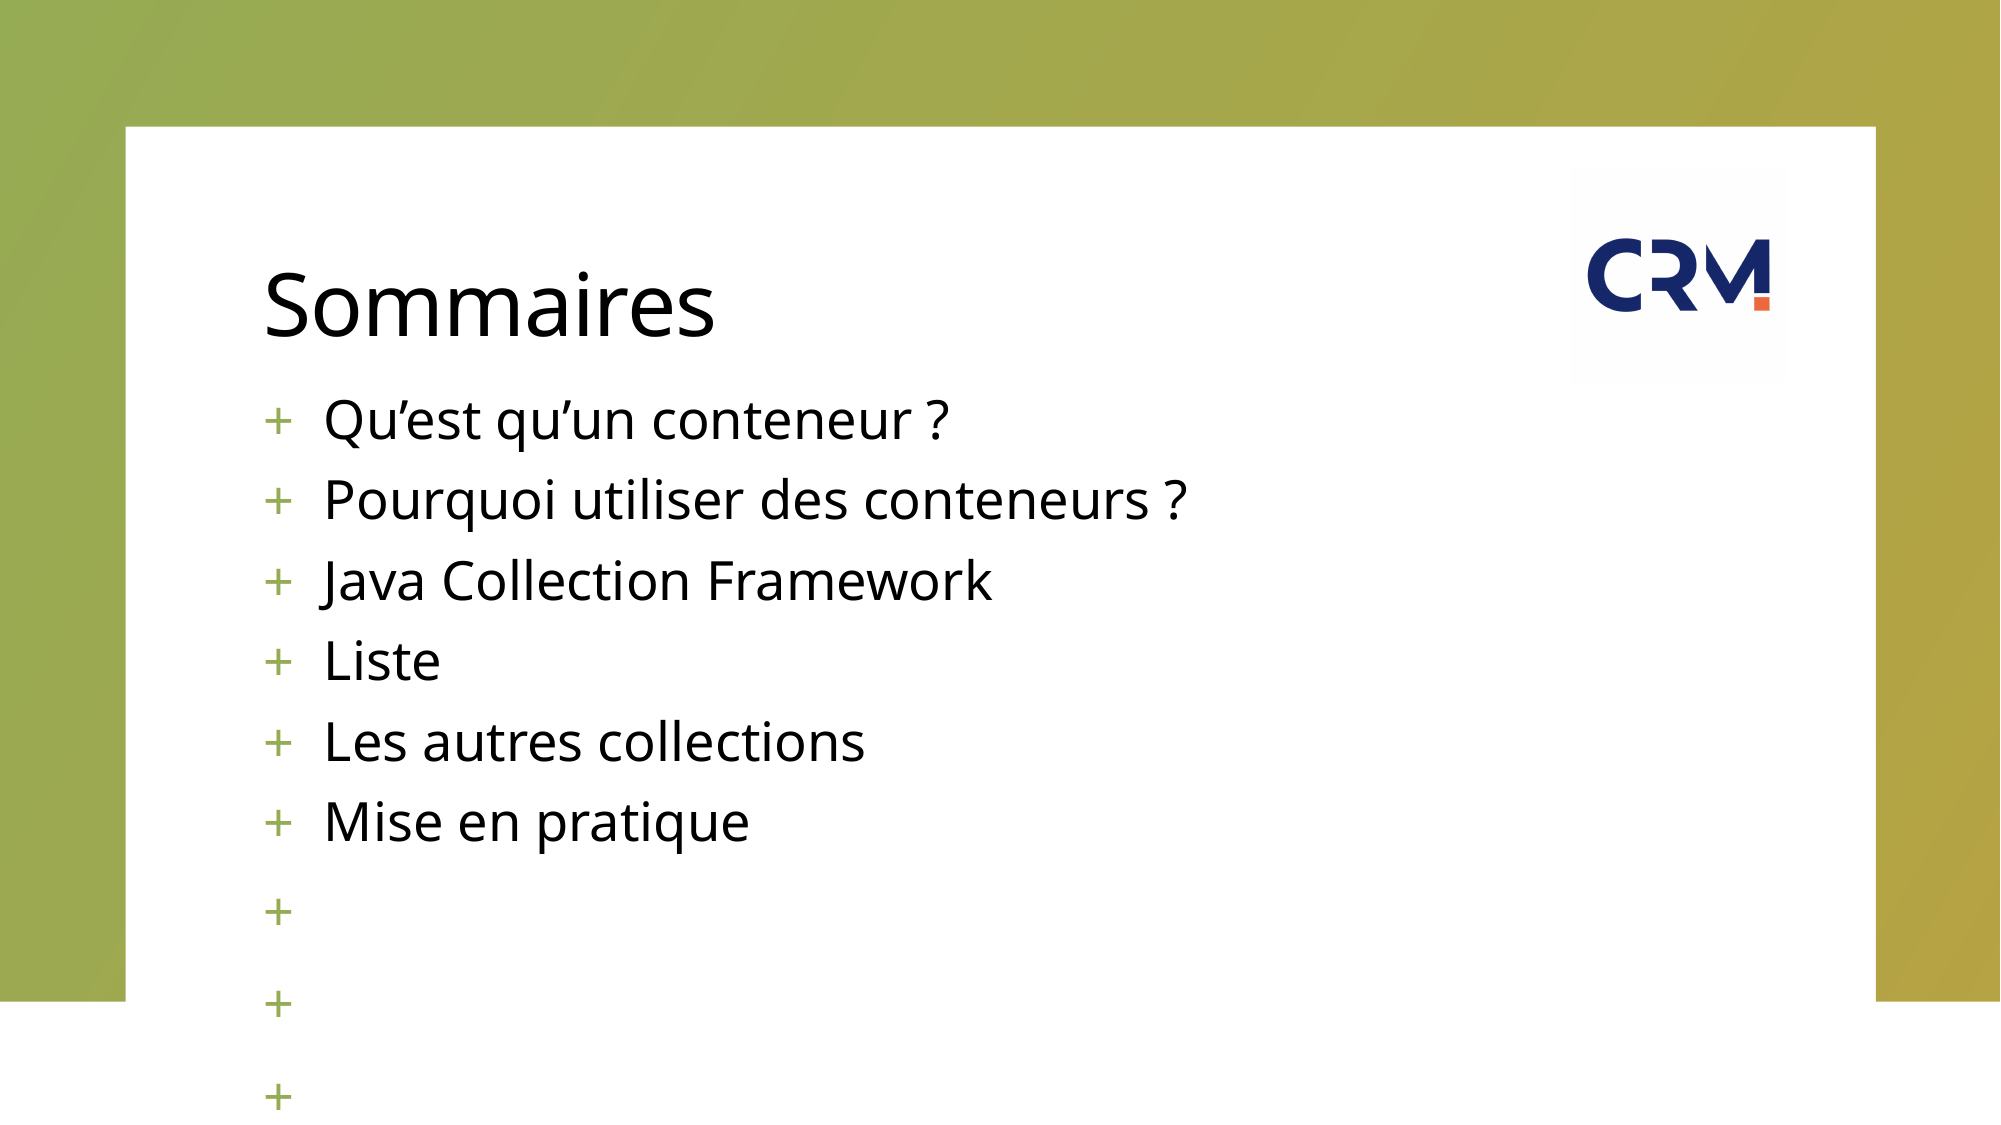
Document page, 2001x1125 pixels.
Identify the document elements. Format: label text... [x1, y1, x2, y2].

title Sommaires [248, 248, 1571, 382]
list Qu’est qu’un conteneur ? Pourquoi utiliser des conteneurs ? Java Collection Framework Liste Les autres collections Mise en pratique [248, 382, 1749, 896]
picture [1571, 167, 1786, 383]
